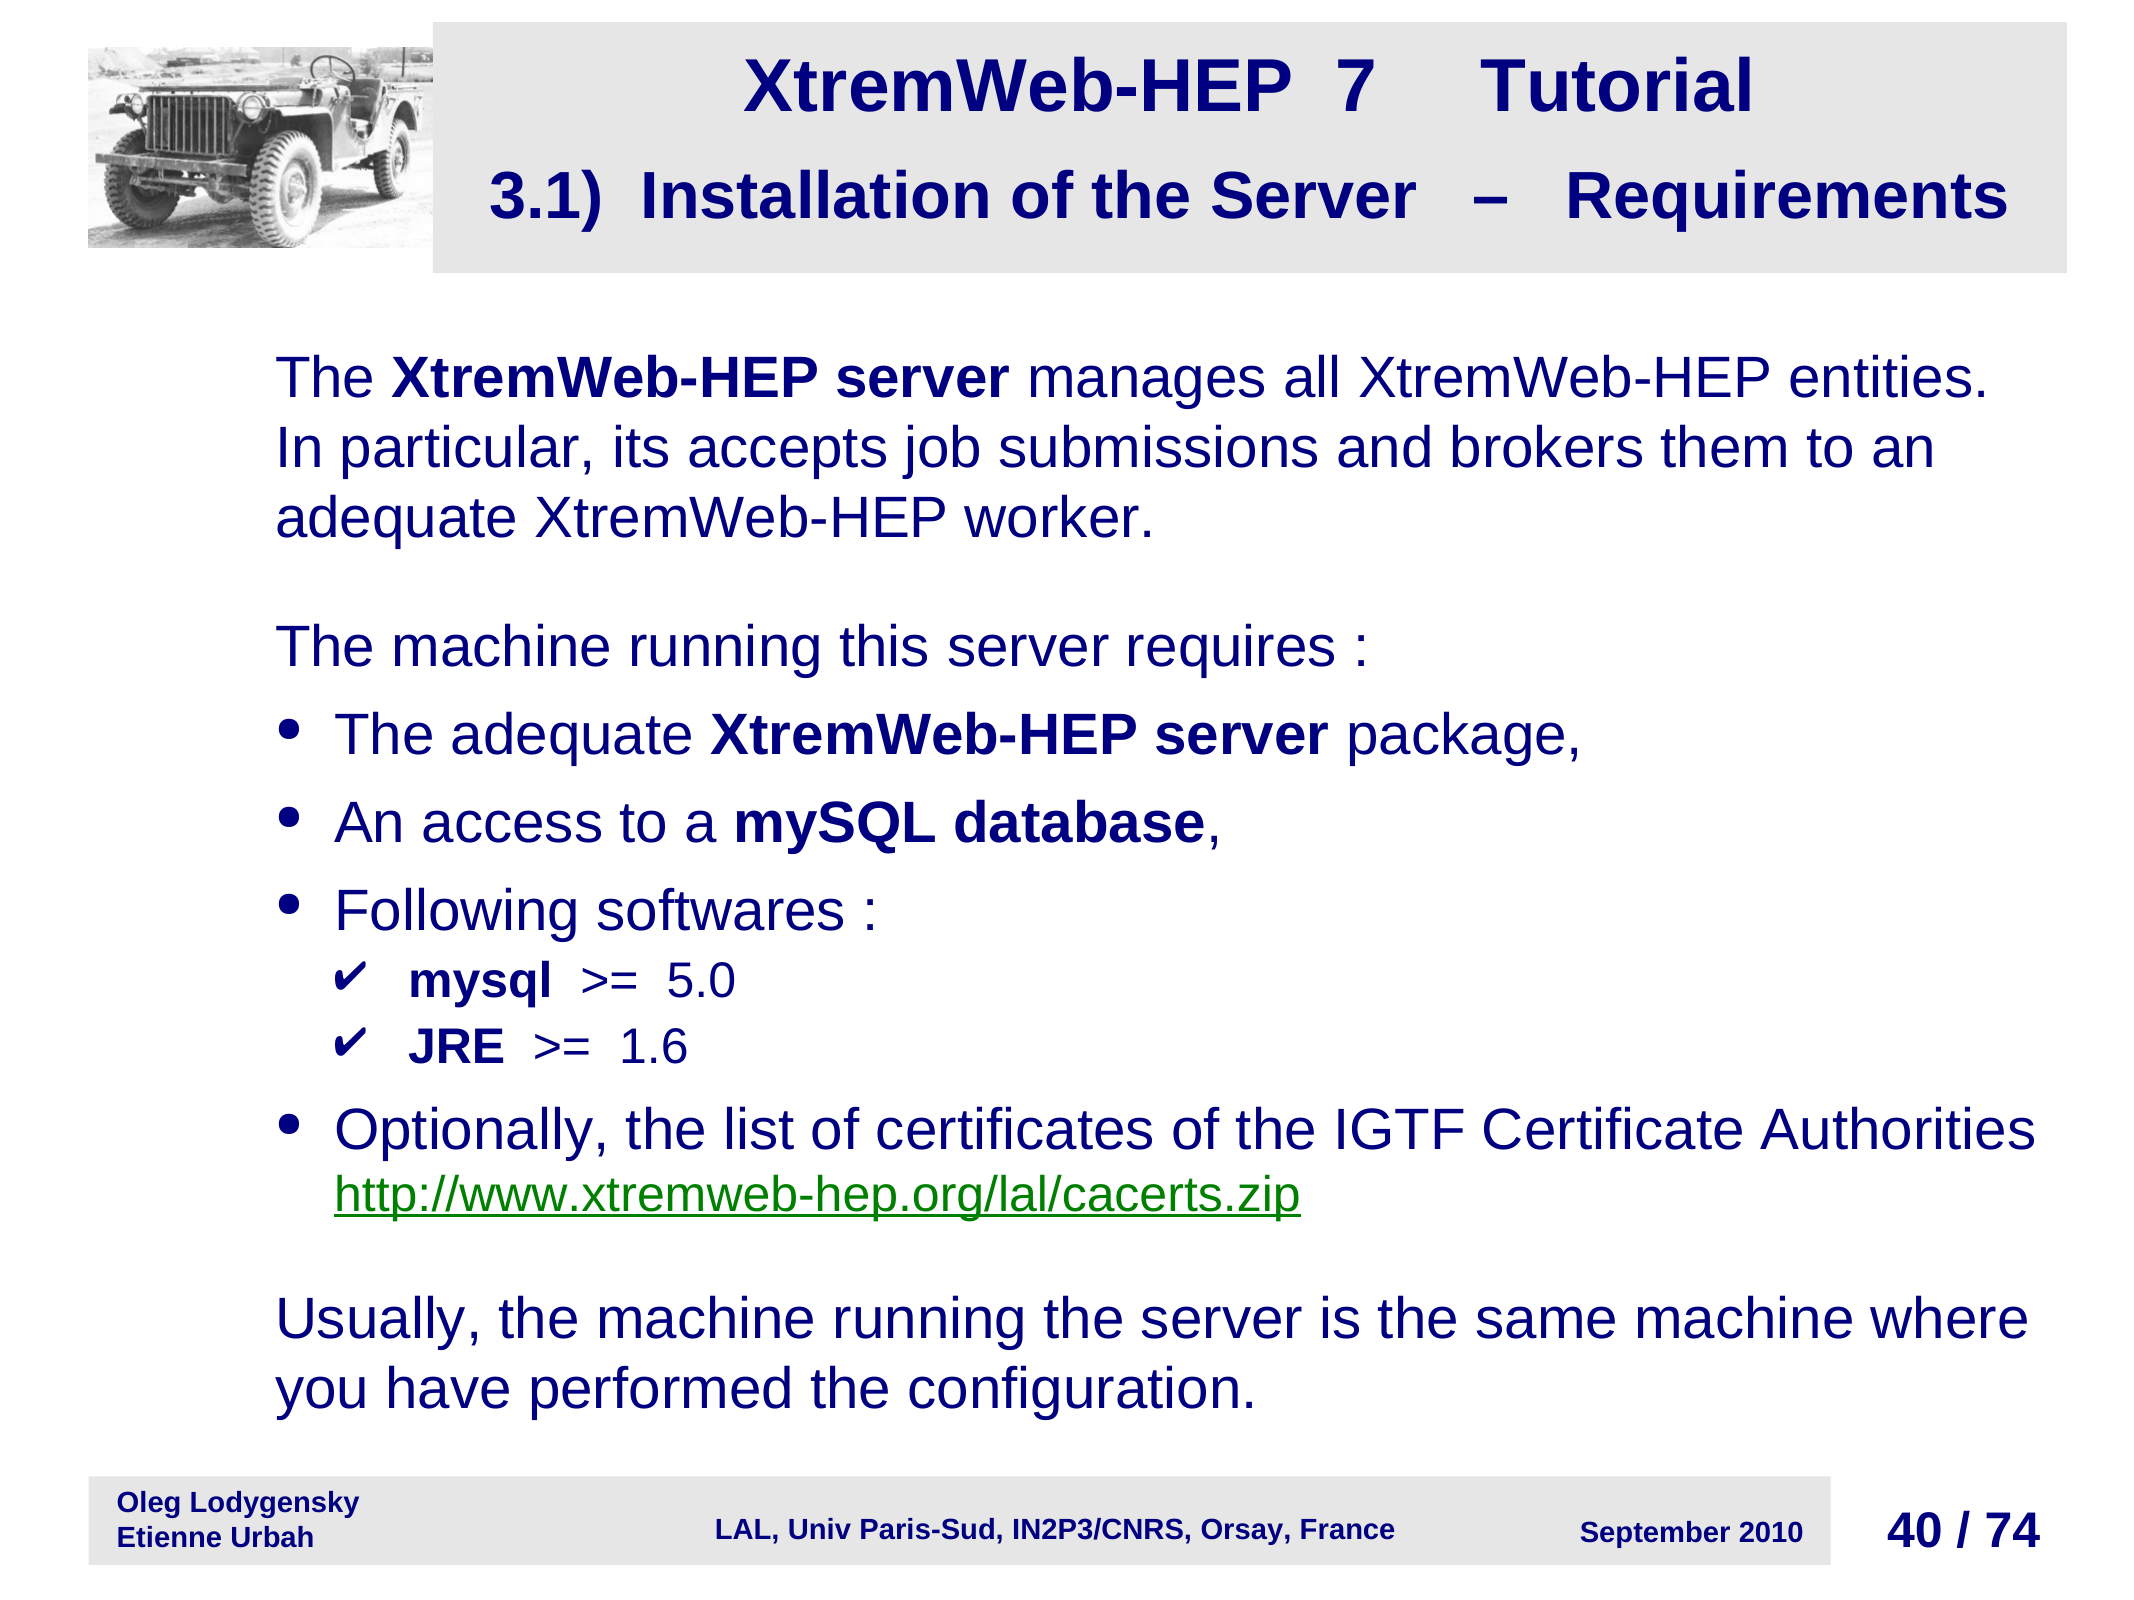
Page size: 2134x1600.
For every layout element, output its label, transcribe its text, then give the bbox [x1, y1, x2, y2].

picture [88, 47, 433, 248]
title 3.1) Installation of the Server – Requirements [442, 118, 2067, 266]
text_box The XtremWeb-HEP server manages all XtremWeb-HEP entities. In particular, its accepts job submissions and brokers them to an adequate XtremWeb-HEP worker. The machine running this server requires : The adequate XtremWeb-HEP server package, An access to a mySQL database, Following softwares : mysql >= 5.0 JRE >= 1.6 Optionally, the list of certificates of the IGTF Certificate Authorities http://www.xtremweb-hep.org/lal/cacerts.zip Usually, the machine running the server is the same machine where you have performed the configuration. [265, 339, 2053, 1433]
